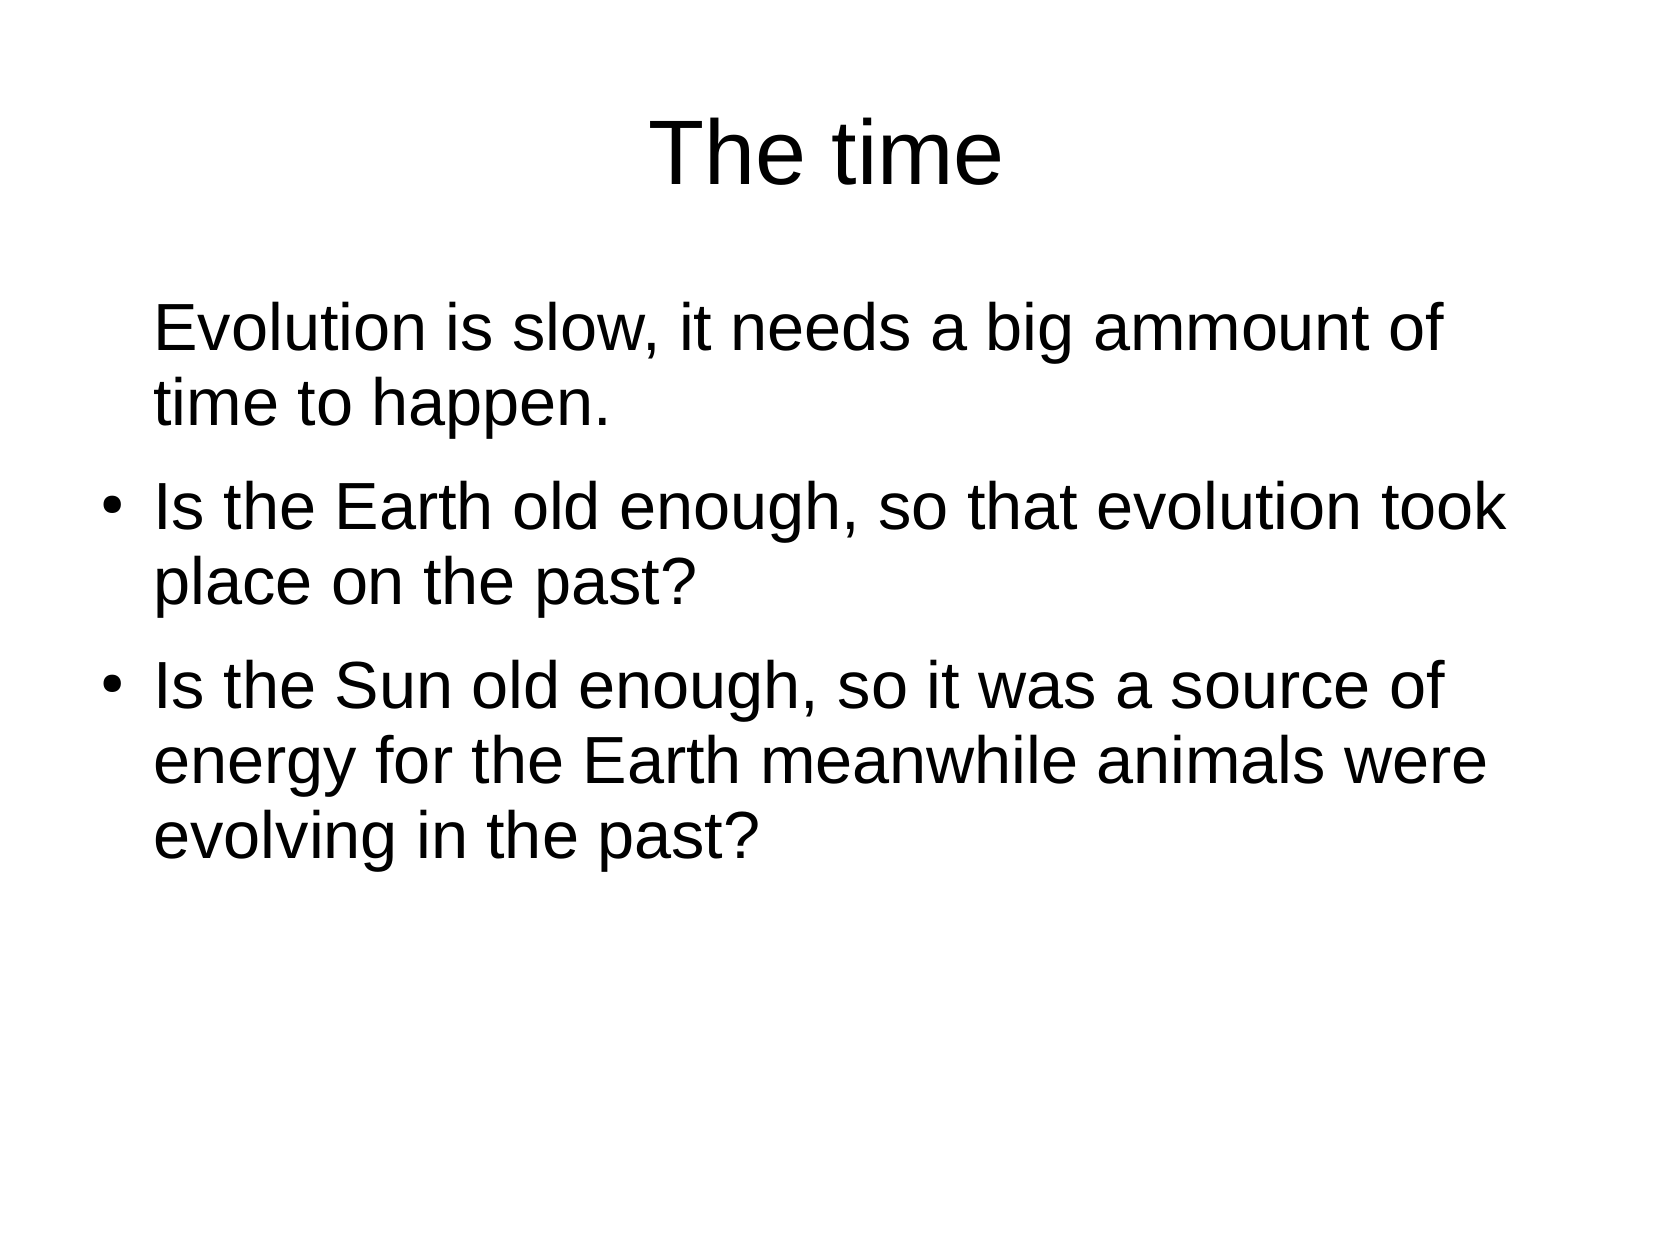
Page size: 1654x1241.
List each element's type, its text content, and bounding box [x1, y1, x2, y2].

list Evolution is slow, it needs a big ammount of time to happen. Is the Earth old enough, so that evolution took place on the past? Is the Sun old enough, so it was a source of energy for the Earth meanwhile animals were evolving in the past? [82, 290, 1571, 1010]
title The time [82, 49, 1571, 257]
